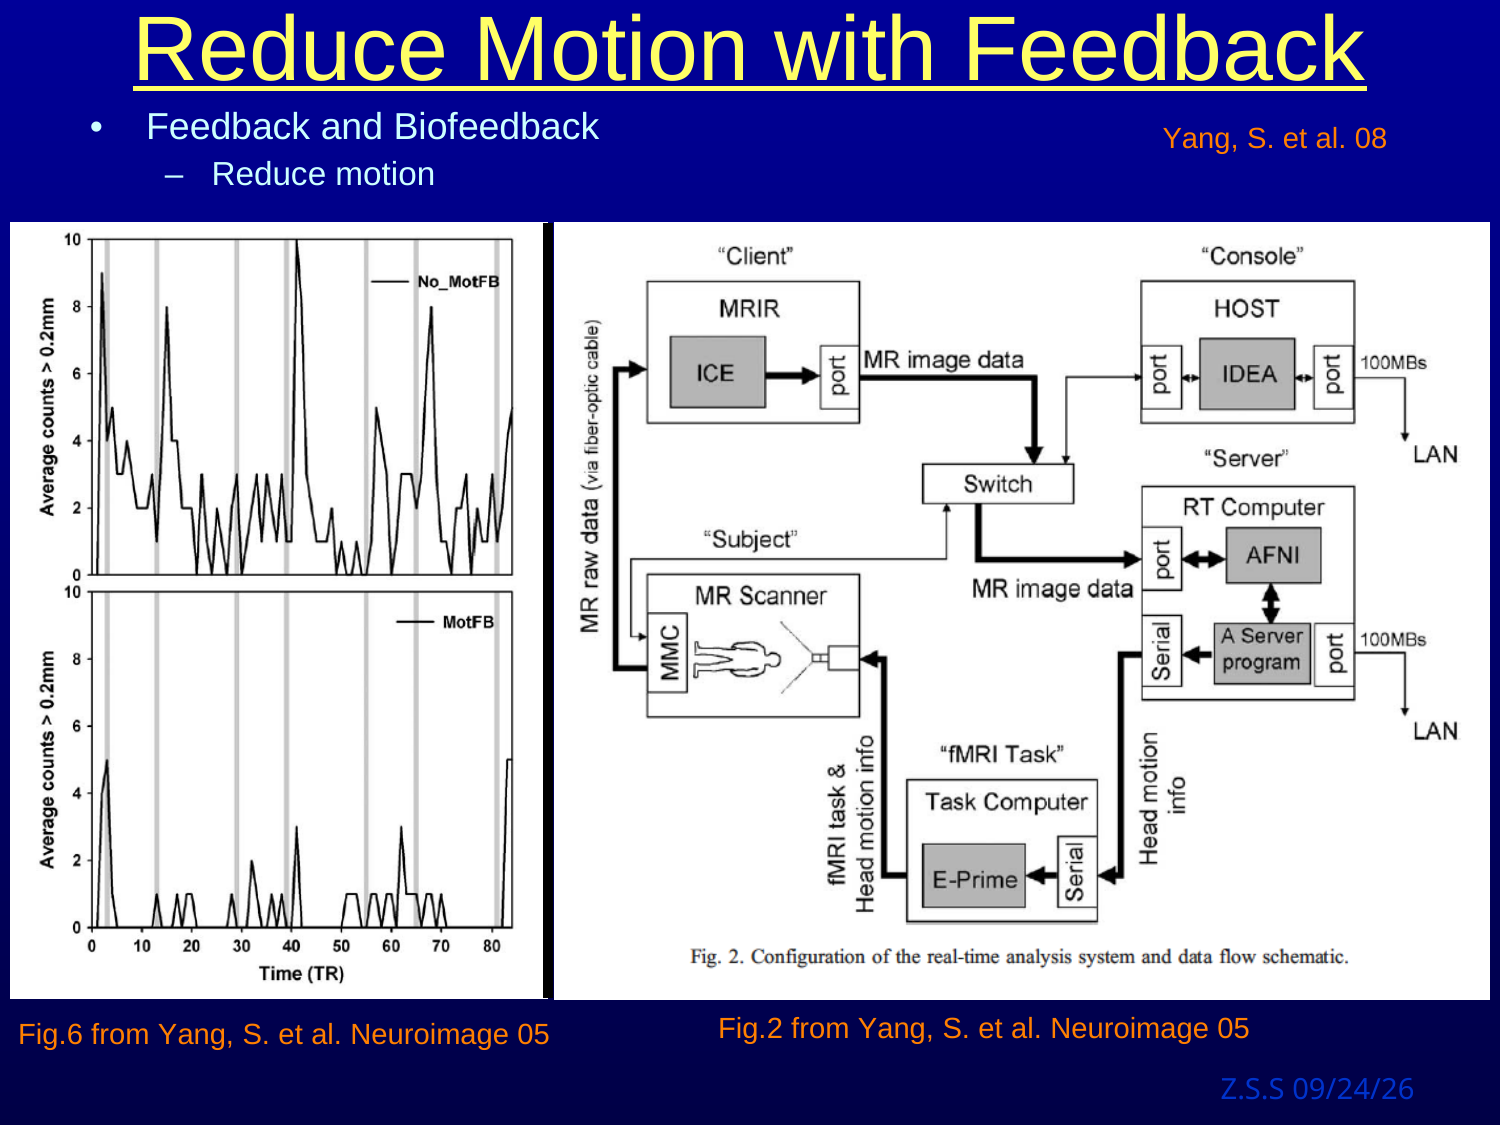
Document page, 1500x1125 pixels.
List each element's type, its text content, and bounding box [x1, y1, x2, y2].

picture [10, 222, 548, 999]
list Feedback and Biofeedback Reduce motion [75, 97, 1426, 1012]
picture [554, 222, 1490, 1000]
text_box Fig.6 from Yang, S. et al. Neuroimage 05 [3, 1008, 566, 1059]
text_box Fig.2 from Yang, S. et al. Neuroimage 05 [703, 1001, 1266, 1053]
text_box Yang, S. et al. 08 [1147, 112, 1403, 163]
title Reduce Motion with Feedback [75, 0, 1426, 97]
